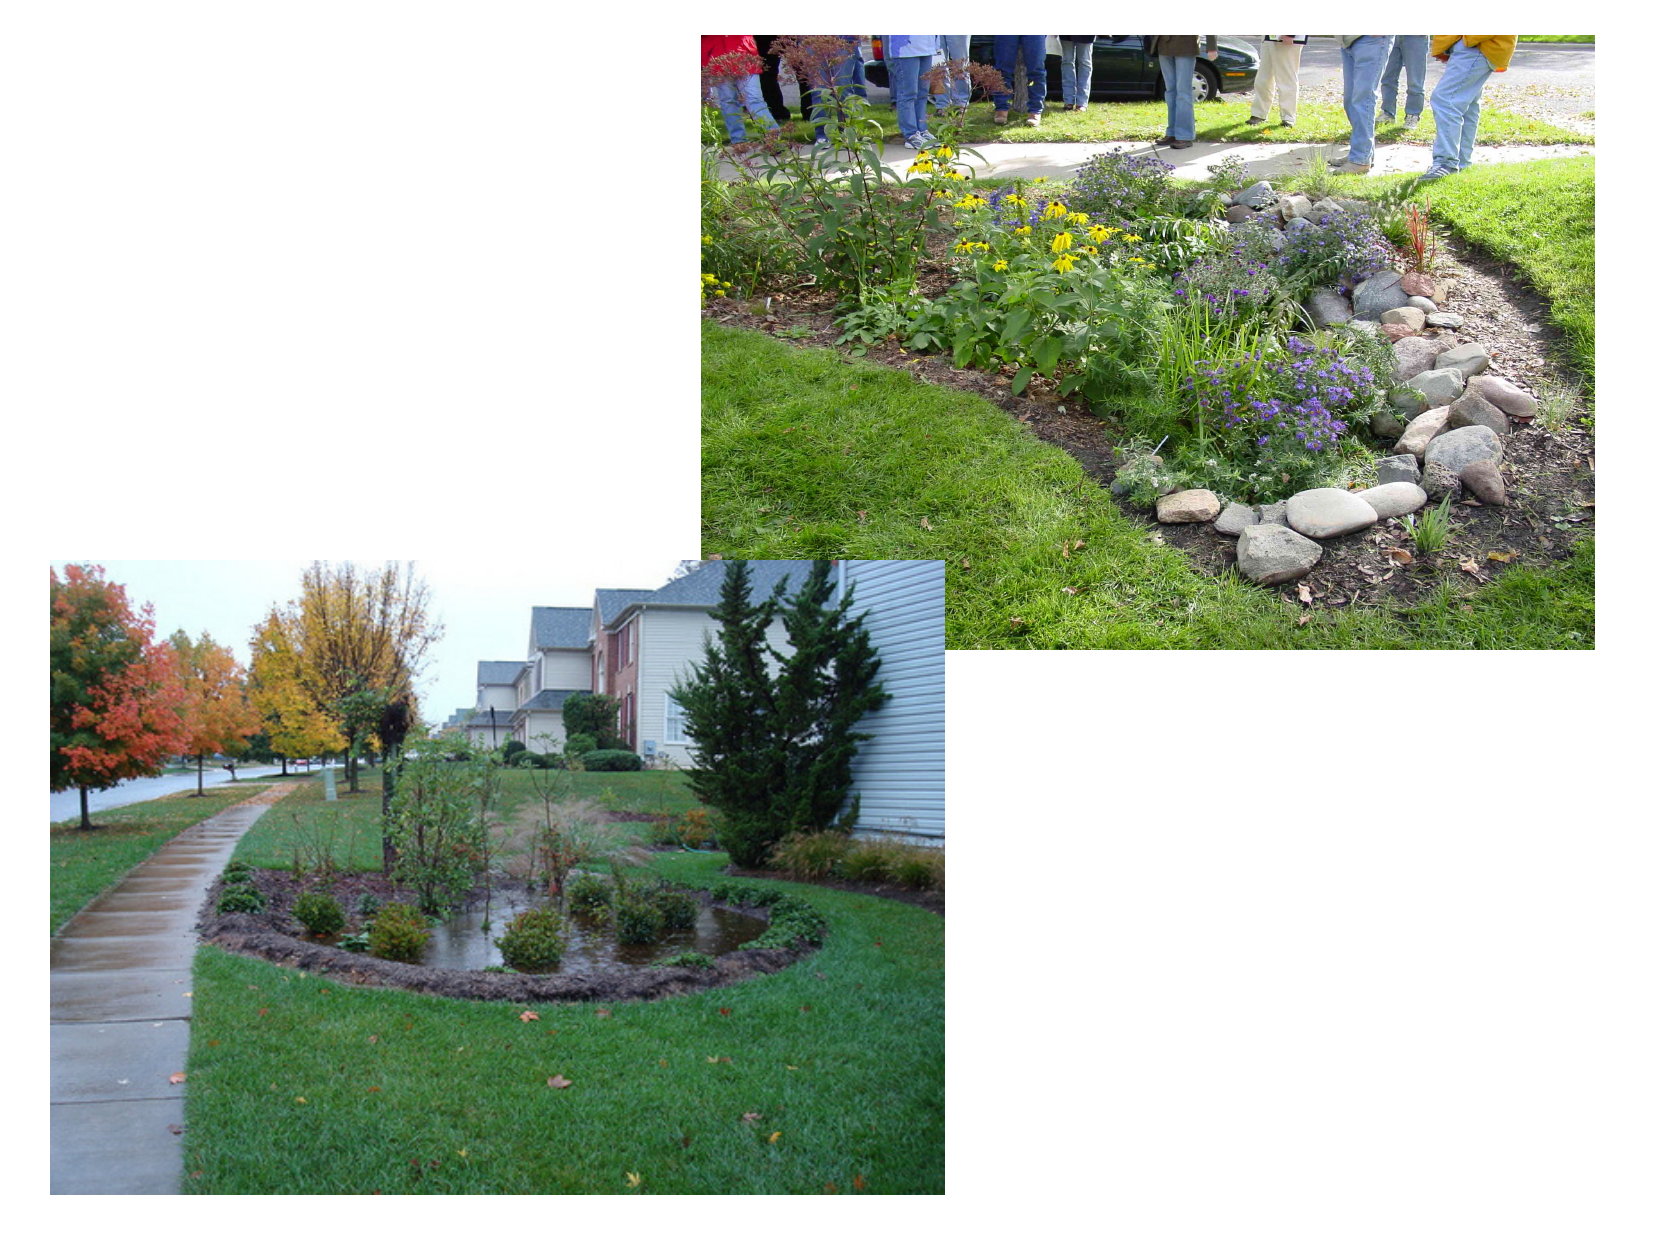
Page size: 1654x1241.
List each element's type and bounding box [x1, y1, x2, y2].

picture [50, 35, 1595, 1195]
